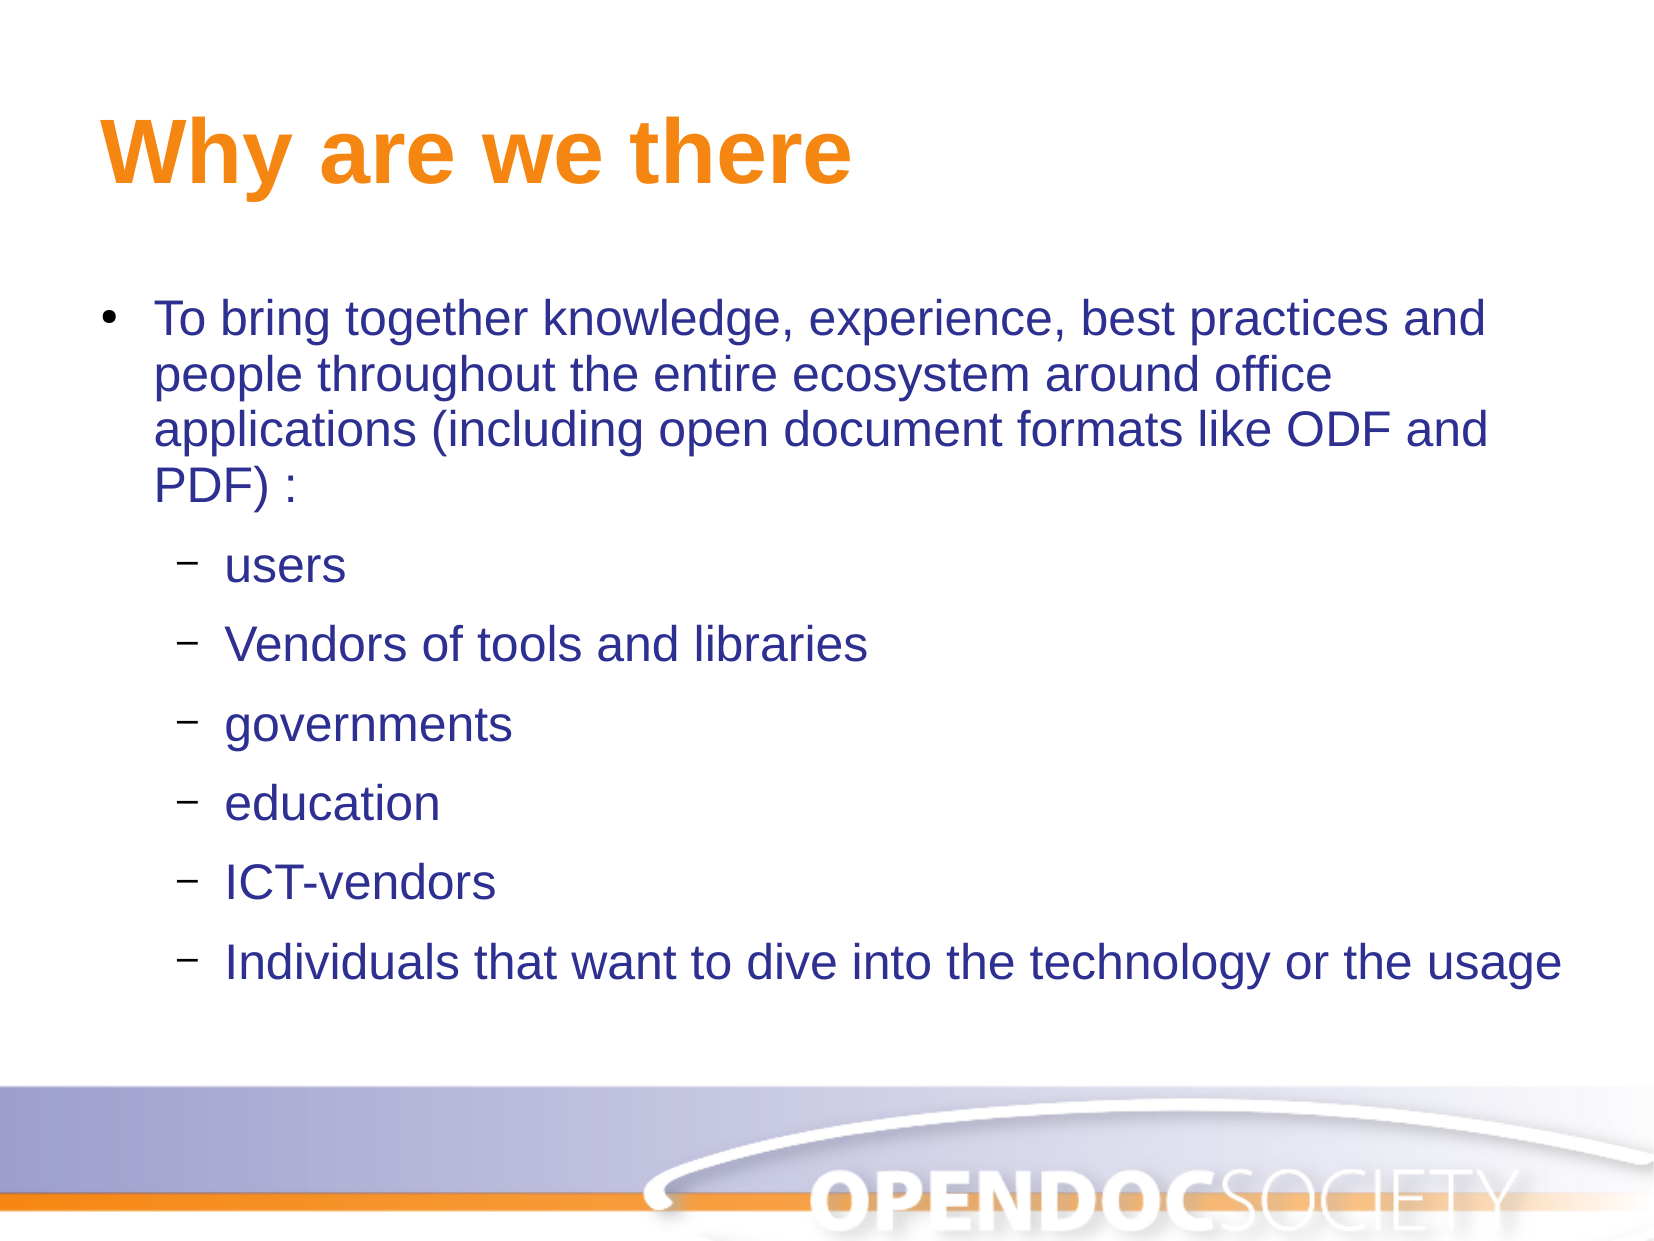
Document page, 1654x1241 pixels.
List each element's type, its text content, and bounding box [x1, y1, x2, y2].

title Why are we there [100, 96, 1589, 207]
picture [0, 0, 1654, 1241]
list To bring together knowledge, experience, best practices and people throughout the entire ecosystem around office applications (including open document formats like ODF and PDF) : users Vendors of tools and libraries governments education ICT-vendors Individuals that want to dive into the technology or the usage [82, 290, 1571, 1094]
